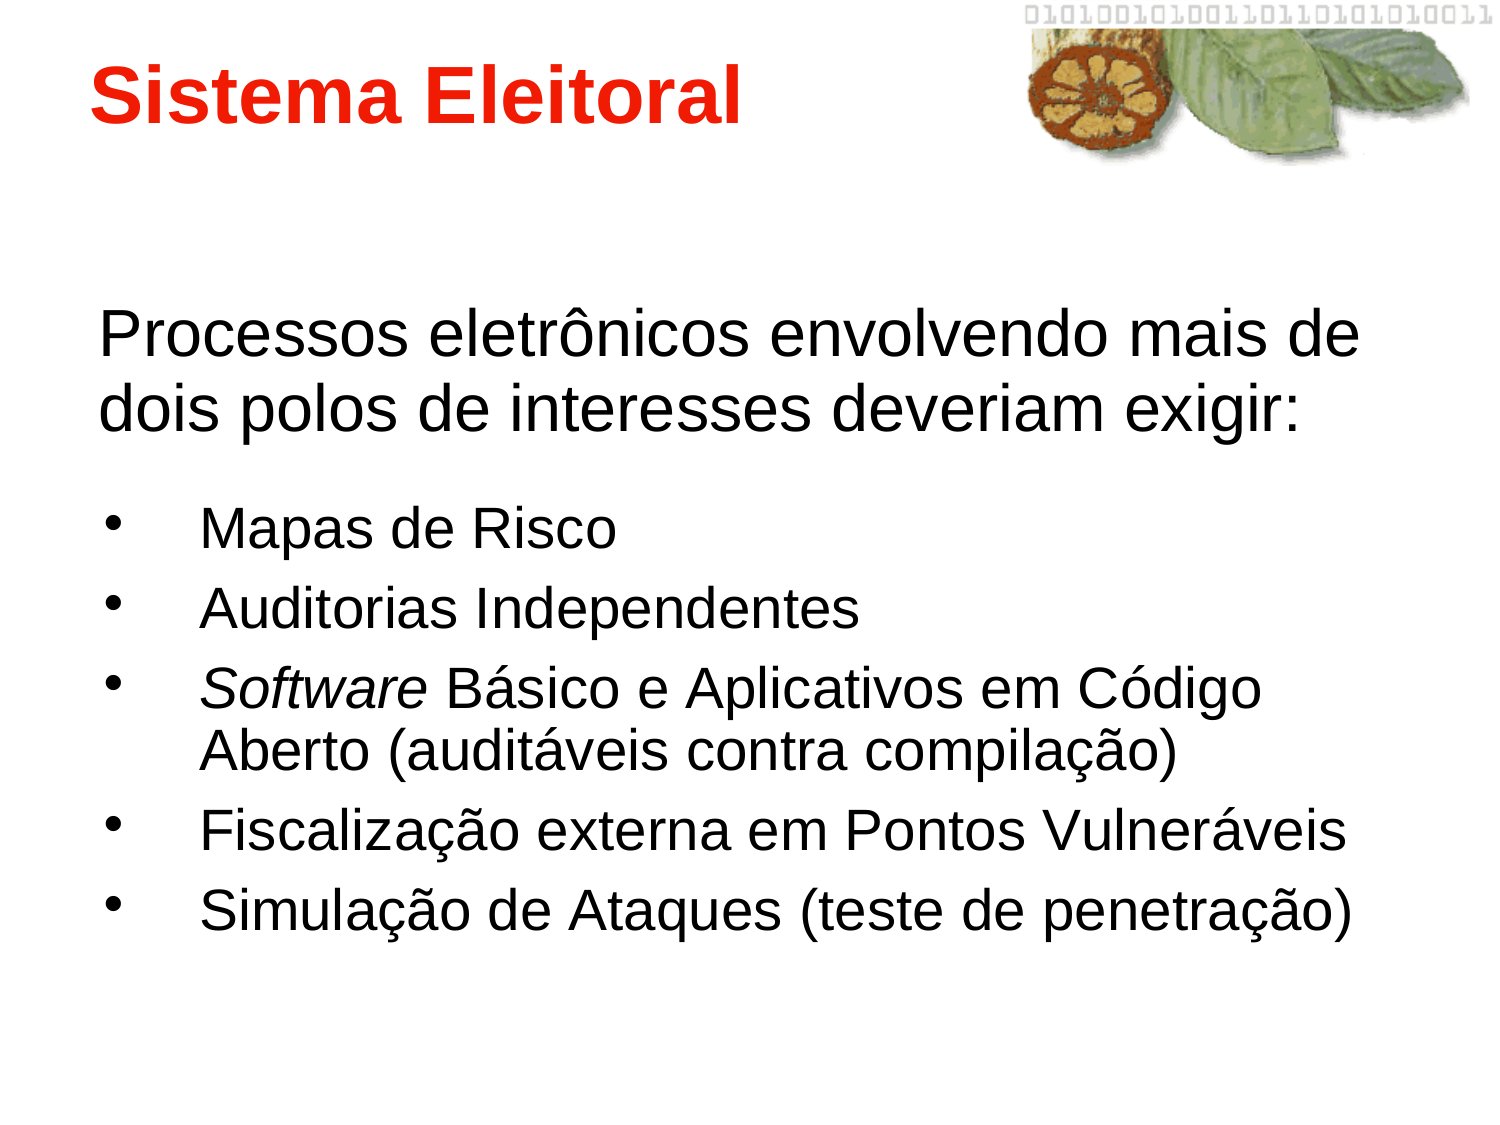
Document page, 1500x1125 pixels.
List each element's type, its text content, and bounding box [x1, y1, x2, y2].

list Processos eletrônicos envolvendo mais de dois polos de interesses deveriam exigir: Mapas de Risco Auditorias Independentes Software Básico e Aplicativos em Código Aberto (auditáveis contra compilação) Fiscalização externa em Pontos Vulneráveis Simulação de Ataques (teste de penetração) [29, 282, 1459, 1059]
title Sistema Eleitoral [74, 20, 1313, 149]
picture [1021, 0, 1494, 166]
